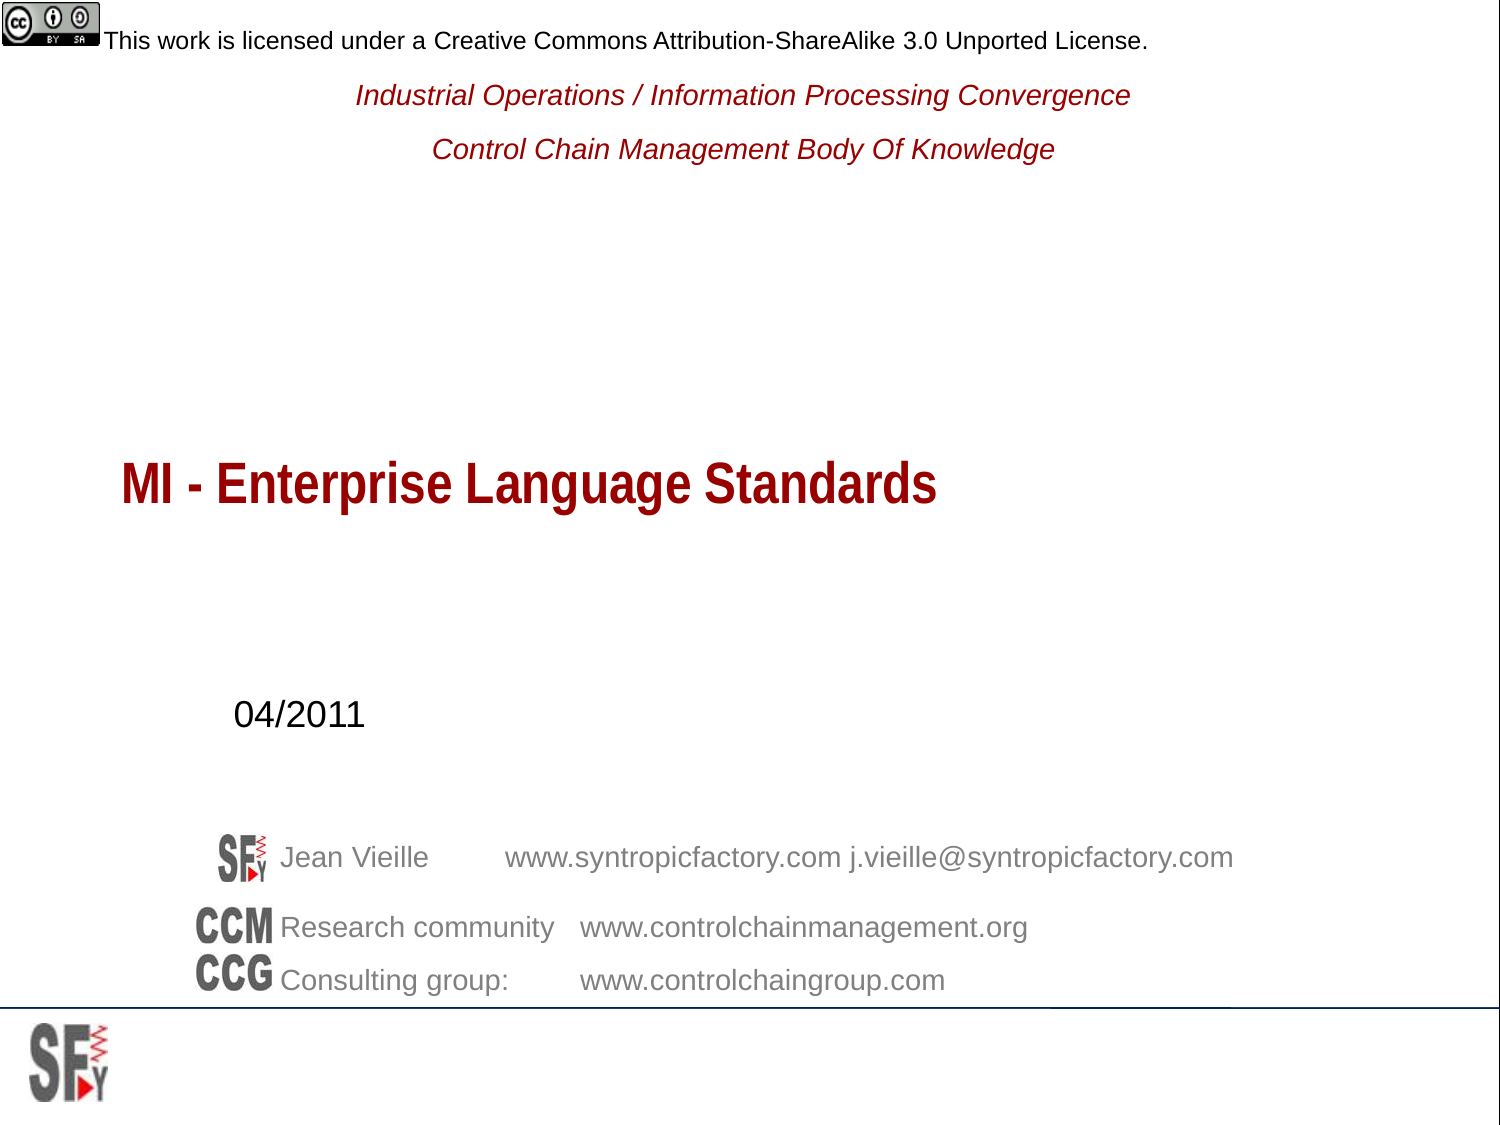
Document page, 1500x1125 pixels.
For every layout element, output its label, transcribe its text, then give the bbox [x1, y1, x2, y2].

picture [194, 905, 273, 944]
picture [194, 952, 273, 992]
picture [2, 2, 100, 46]
picture [29, 1023, 108, 1102]
text_box 04/2011 [218, 674, 1269, 787]
title MI - Enterprise Language Standards [106, 438, 1382, 592]
picture [218, 834, 266, 882]
